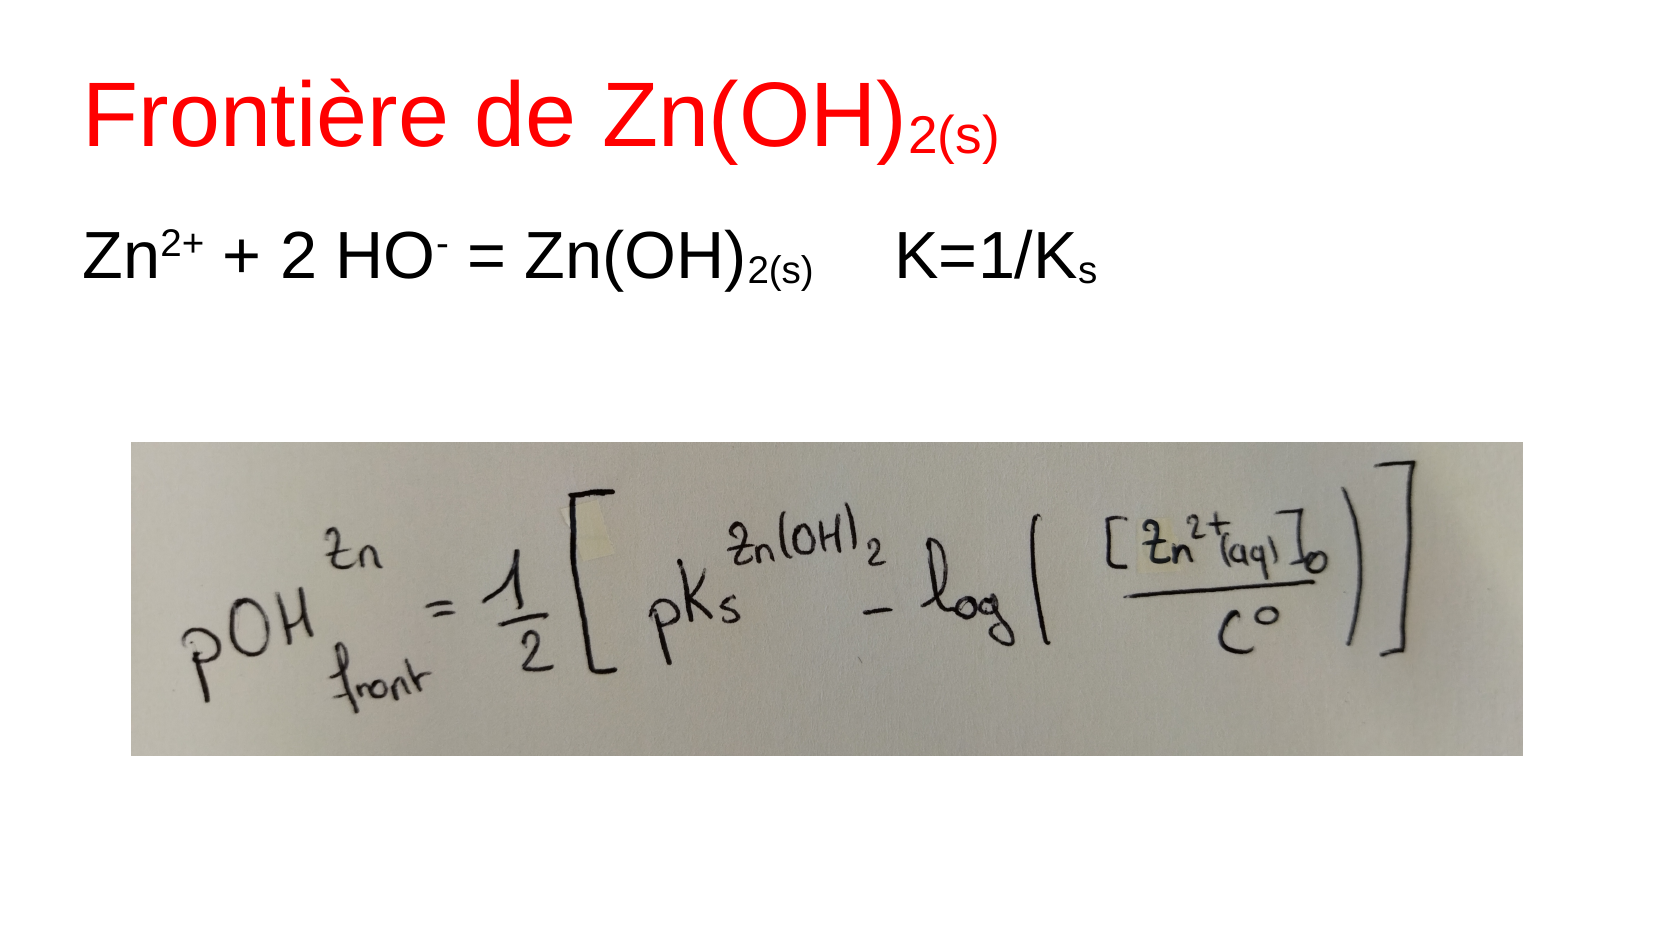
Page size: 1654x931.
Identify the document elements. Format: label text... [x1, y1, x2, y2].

title Frontière de Zn(OH)2(s) [82, 37, 1571, 193]
list Zn2+ + 2 HO- = Zn(OH)2(s) K=1/Ks [82, 217, 1571, 758]
picture [131, 442, 1523, 756]
